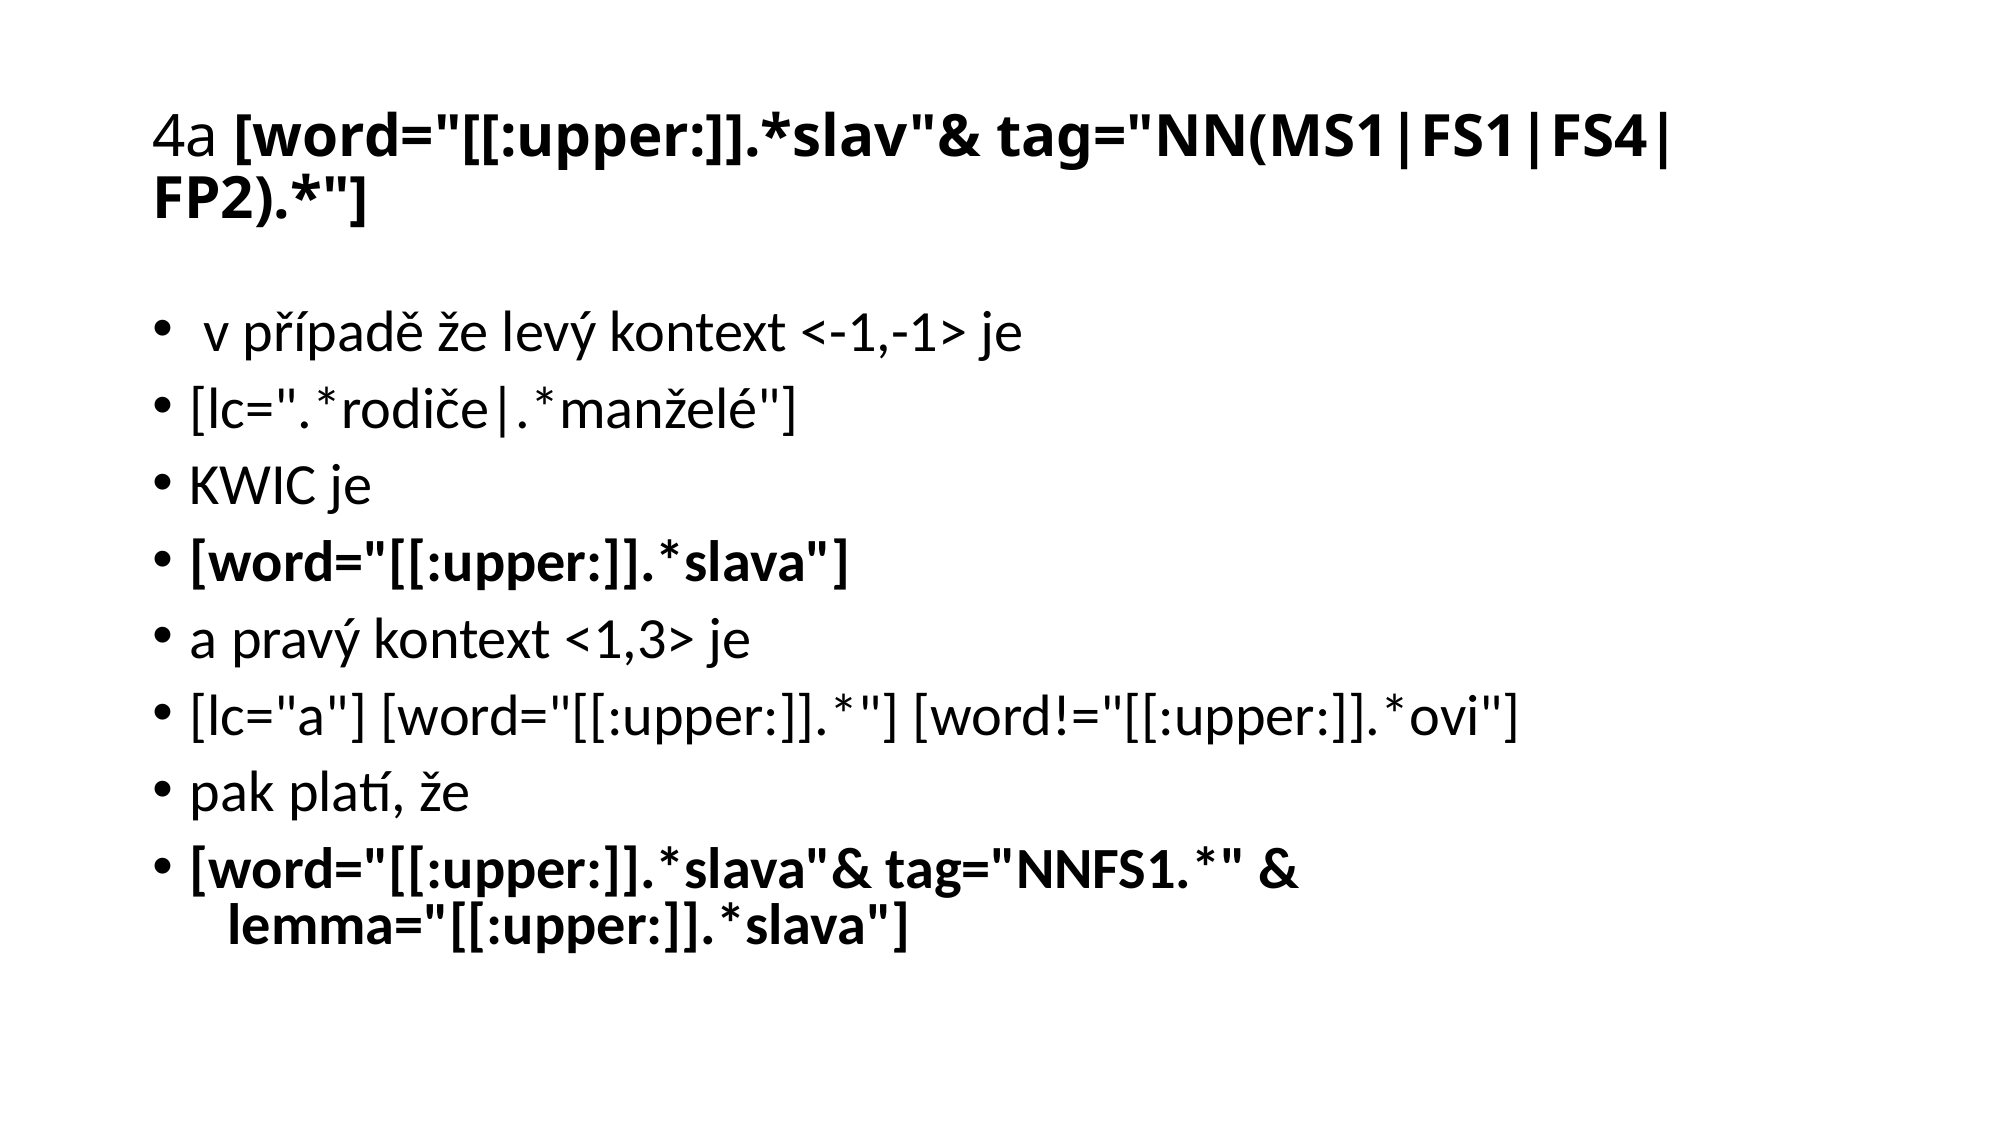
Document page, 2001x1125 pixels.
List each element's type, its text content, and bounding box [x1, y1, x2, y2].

title 4a [word="[[:upper:]].*slav"& tag="NN(MS1|FS1|FS4|FP2).*"] [137, 59, 1863, 278]
list v případě že levý kontext <-1,-1> je [lc=".*rodiče|.*manželé"] KWIC je [word="[[:upper:]].*slava"] a pravý kontext <1,3> je [lc="a"] [word="[[:upper:]].*"] [word!="[[:upper:]].*ovi"] pak platí, že [word="[[:upper:]].*slava"& tag="NNFS1.*" & lemma="[[:upper:]].*slava"] [137, 299, 1863, 1014]
